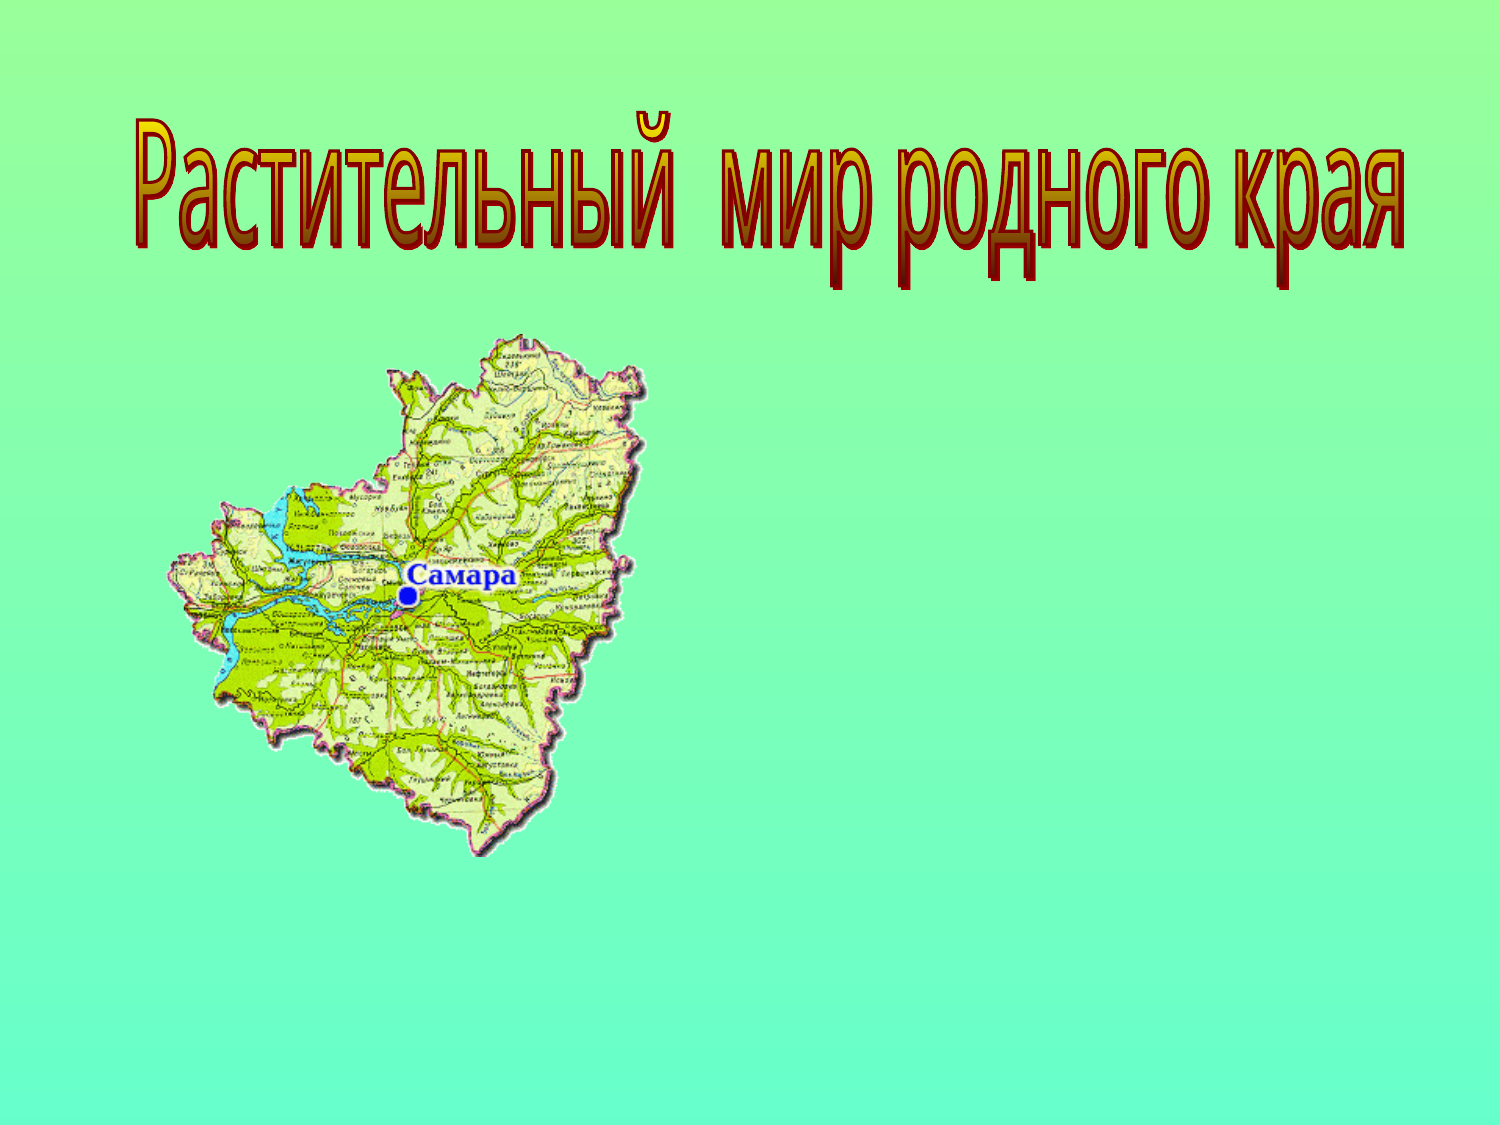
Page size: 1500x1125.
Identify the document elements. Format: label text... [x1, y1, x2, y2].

text_box Растительный мир родного края [899, 149, 937, 286]
text_box Растительный мир родного края [945, 149, 984, 246]
text_box Растительный мир родного края [137, 120, 173, 245]
text_box Растительный мир родного края [723, 151, 769, 245]
text_box Растительный мир родного края [1040, 151, 1077, 245]
text_box Растительный мир родного края [1087, 149, 1126, 246]
text_box Растительный мир родного края [180, 149, 215, 246]
text_box Растительный мир родного края [1364, 151, 1400, 245]
text_box Растительный мир родного края [346, 151, 381, 245]
text_box Растительный мир родного края [1167, 149, 1206, 246]
text_box Растительный мир родного края [572, 151, 607, 245]
text_box Растительный мир родного края [522, 151, 560, 245]
text_box Растительный мир родного края [385, 149, 422, 246]
picture [165, 334, 650, 857]
text_box Растительный мир родного края [301, 151, 339, 245]
text_box Растительный мир родного края [1278, 149, 1316, 286]
text_box Растительный мир родного края [613, 151, 620, 245]
text_box Растительный мир родного края [224, 149, 256, 246]
text_box Растительный мир родного края [1236, 151, 1271, 245]
text_box Растительный мир родного края [1136, 151, 1163, 245]
text_box Растительный мир родного края [633, 151, 670, 245]
text_box Растительный мир родного края [259, 151, 294, 245]
text_box Растительный мир родного края [425, 151, 464, 246]
text_box Растительный мир родного края [831, 149, 869, 286]
text_box Растительный мир родного края [476, 151, 513, 245]
text_box Растительный мир родного края [781, 151, 819, 245]
text_box Растительный мир родного края [989, 151, 1032, 277]
text_box Растительный мир родного края [637, 112, 667, 139]
text_box Растительный мир родного края [1322, 149, 1357, 246]
